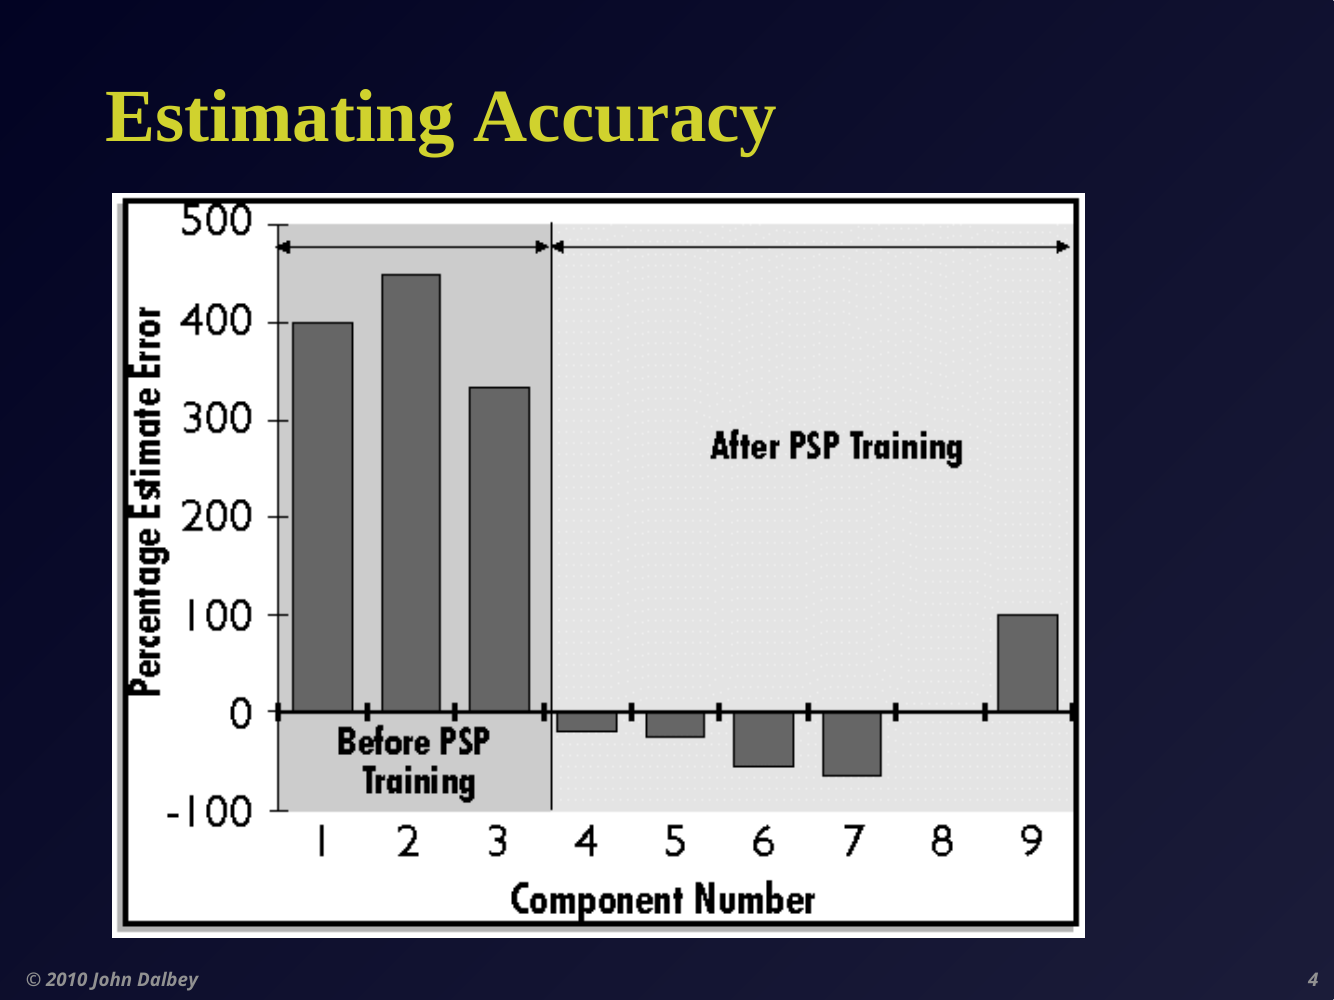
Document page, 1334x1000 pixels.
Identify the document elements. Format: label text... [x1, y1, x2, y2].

picture [112, 193, 1085, 938]
title Estimating Accuracy [88, 54, 1288, 180]
